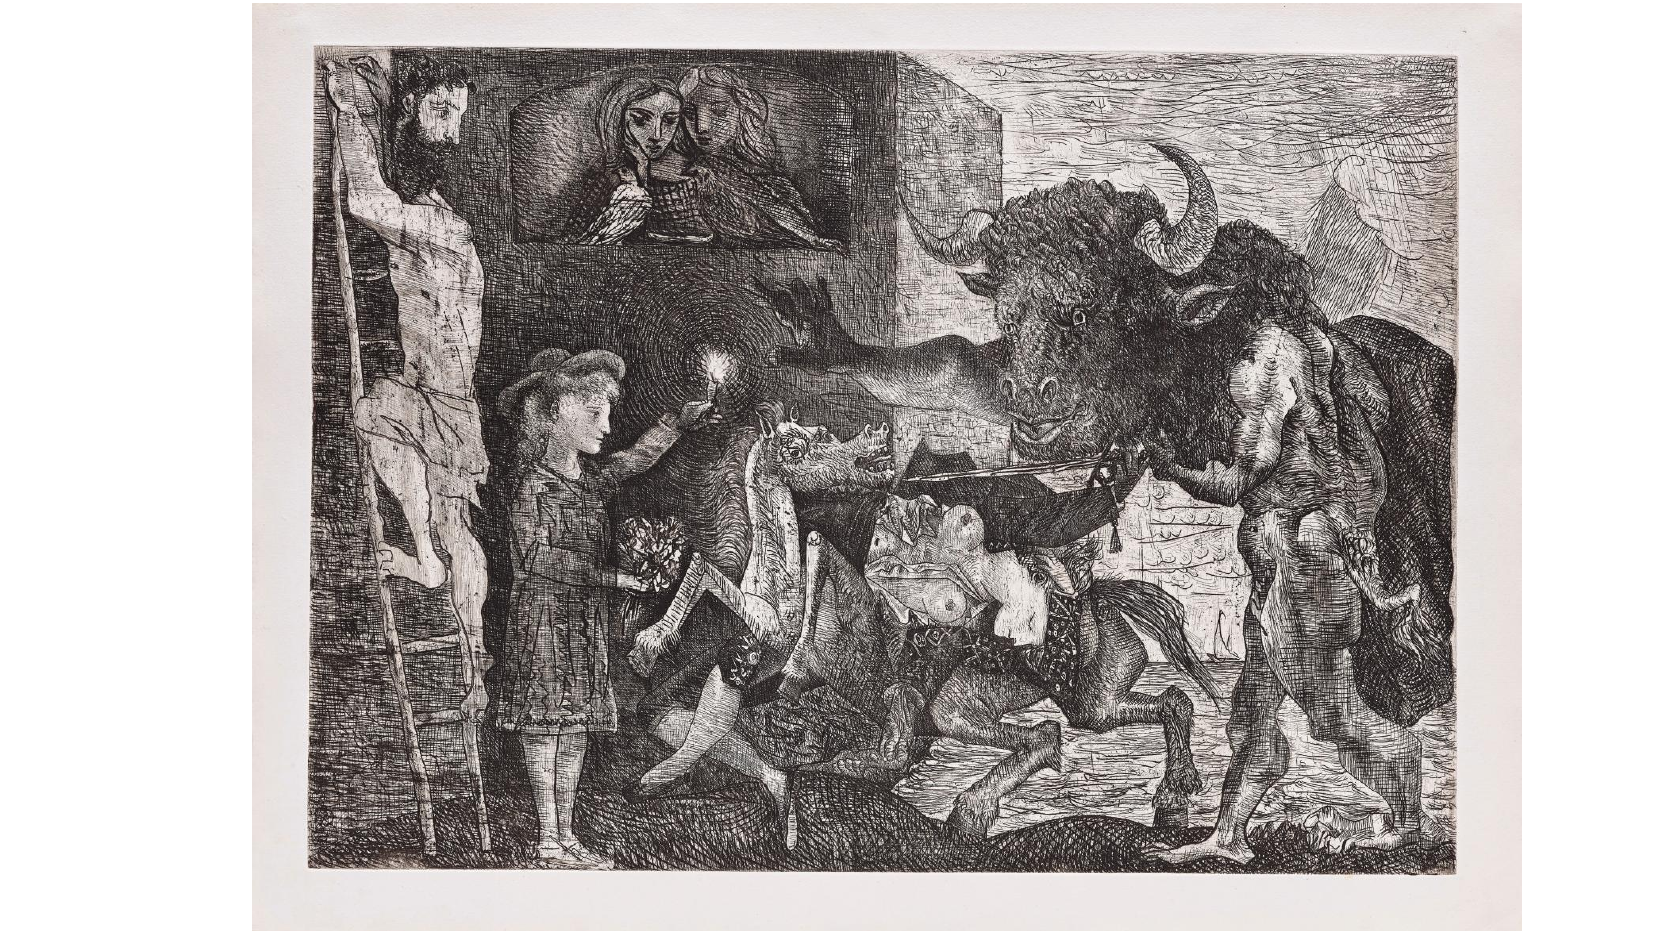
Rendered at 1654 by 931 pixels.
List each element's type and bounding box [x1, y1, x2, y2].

picture [252, 3, 1522, 931]
